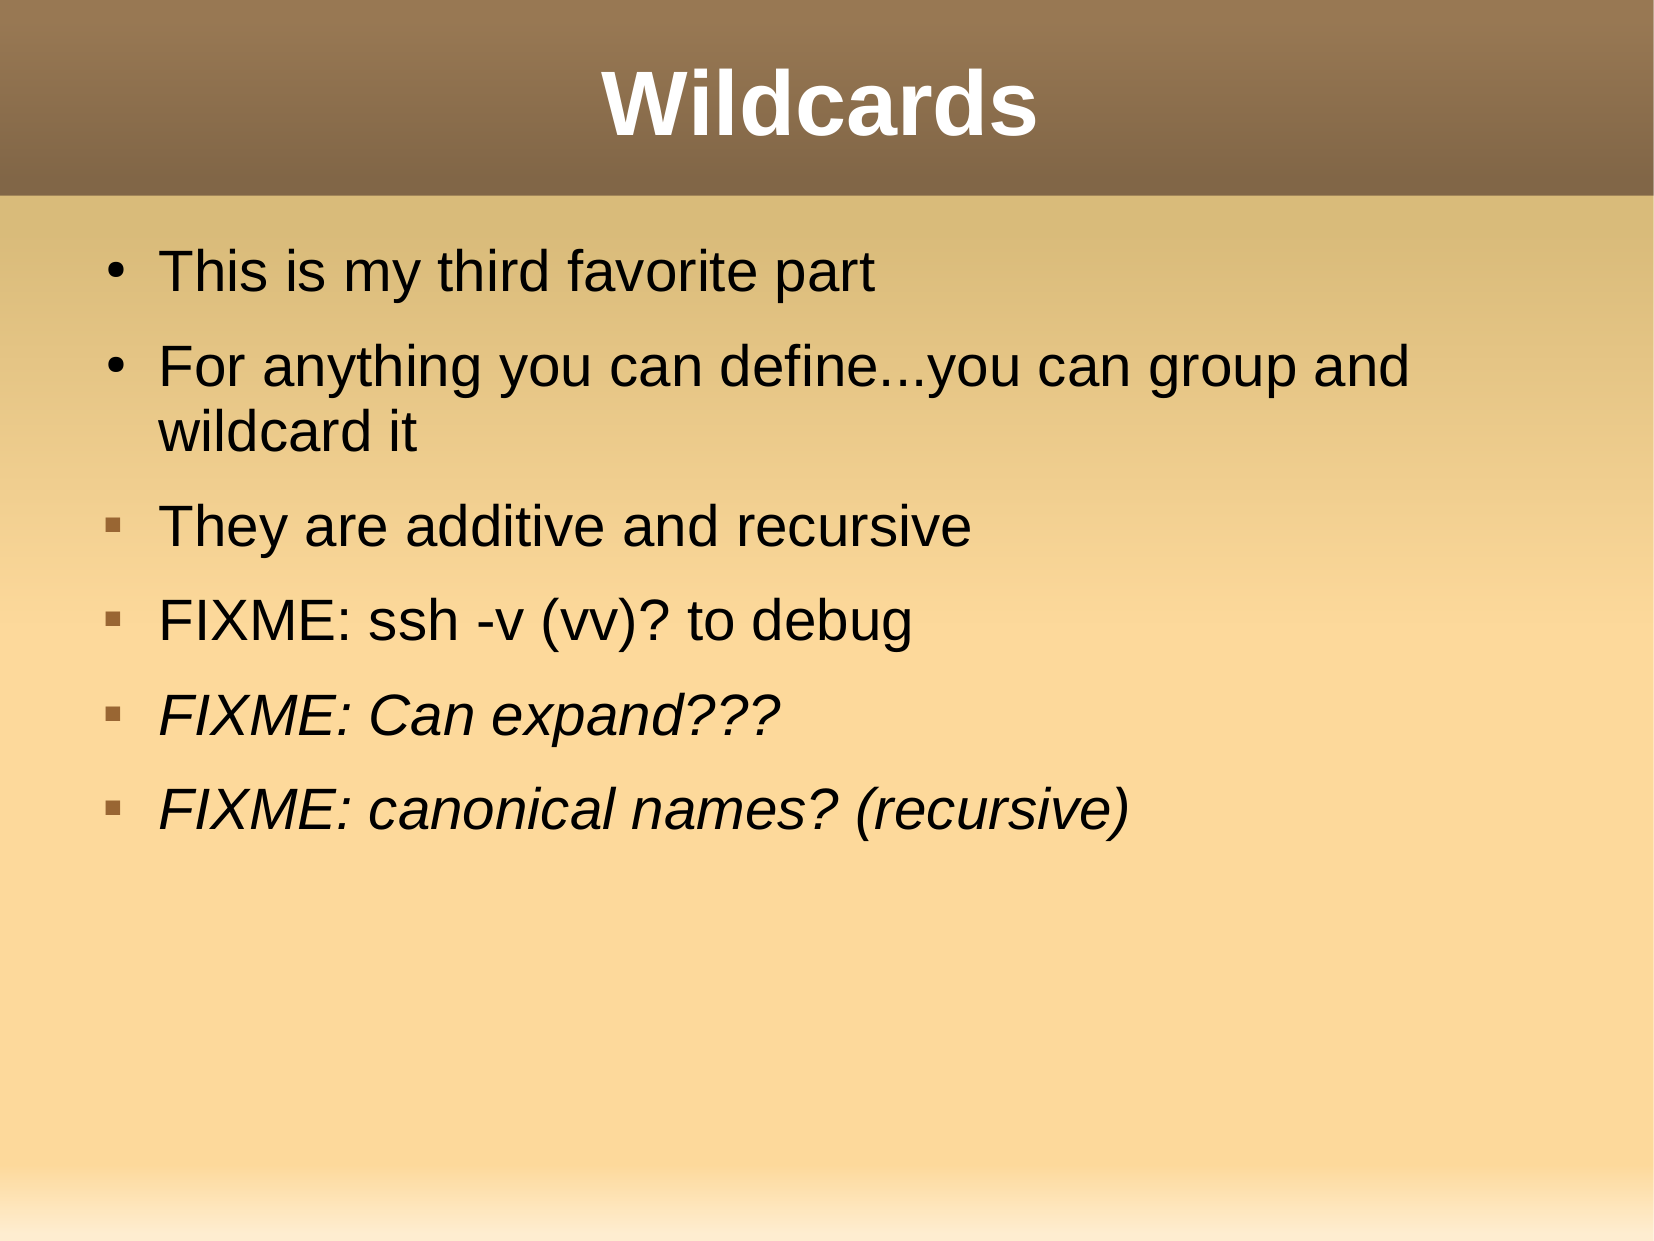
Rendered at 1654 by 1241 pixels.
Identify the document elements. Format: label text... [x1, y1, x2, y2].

picture [0, 0, 1654, 1241]
list This is my third favorite part For anything you can define...you can group and wildcard it They are additive and recursive FIXME: ssh -v (vv)? to debug FIXME: Can expand??? FIXME: canonical names? (recursive) [87, 239, 1577, 1178]
title Wildcards [76, 0, 1565, 208]
